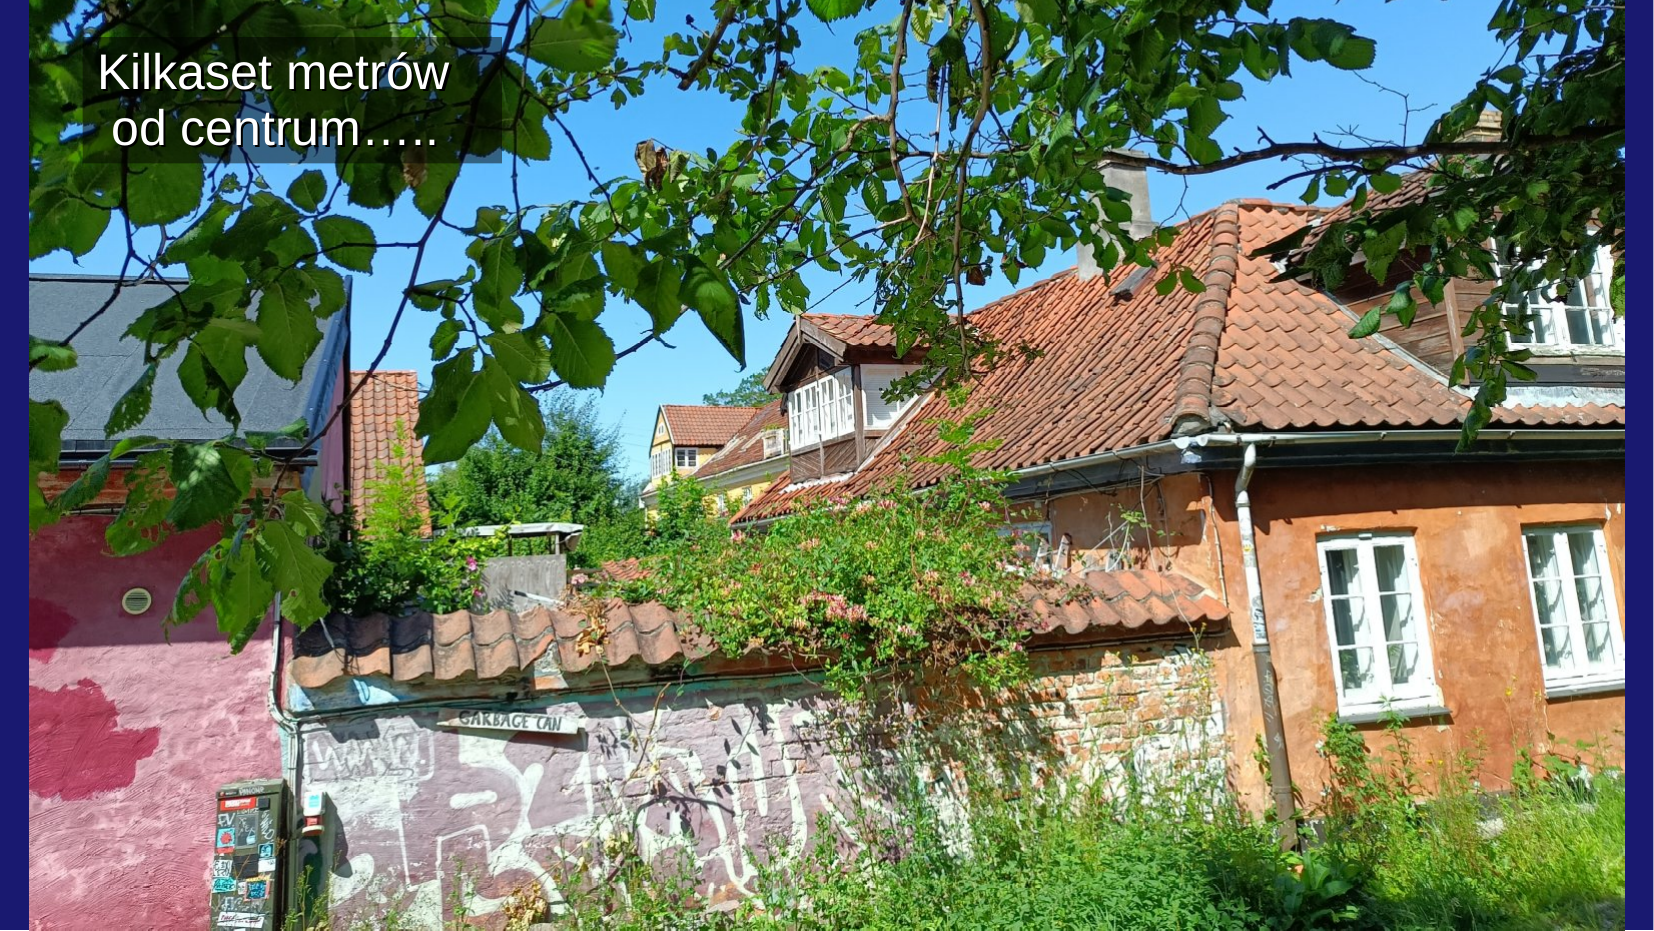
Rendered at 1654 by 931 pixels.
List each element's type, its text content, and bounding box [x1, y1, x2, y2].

picture [29, 0, 1625, 931]
text_box Kilkaset metrów od centrum….. [82, 37, 502, 164]
